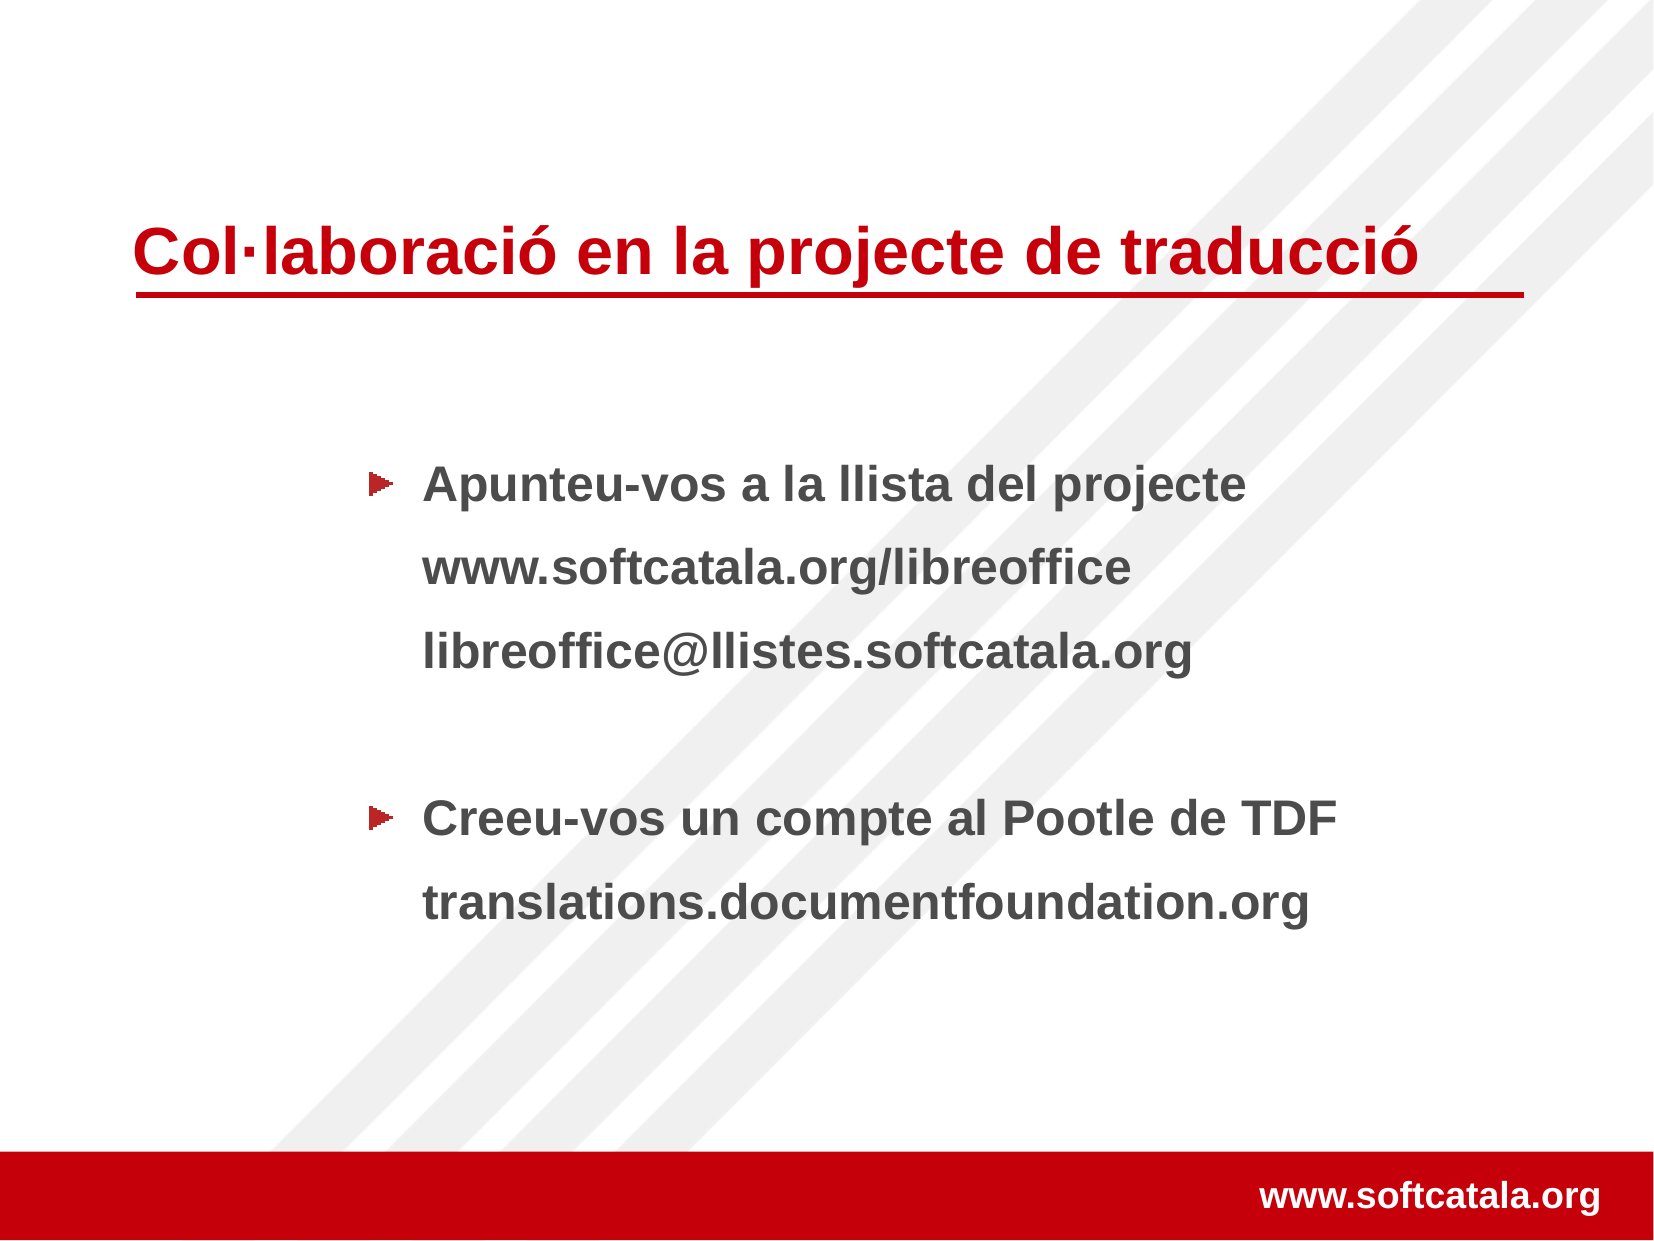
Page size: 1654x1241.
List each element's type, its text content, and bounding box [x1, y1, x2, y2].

text_box Col·laboració en la projecte de traducció [118, 206, 1501, 297]
text_box www.softcatala.org [0, 1151, 1654, 1241]
picture [0, 0, 1654, 1151]
text_box Apunteu-vos a la llista del projecte www.softcatala.org/libreoffice libreoffice@llistes.softcatala.org Creeu-vos un compte al Pootle de TDF translations.documentfoundation.org [118, 420, 1501, 1015]
